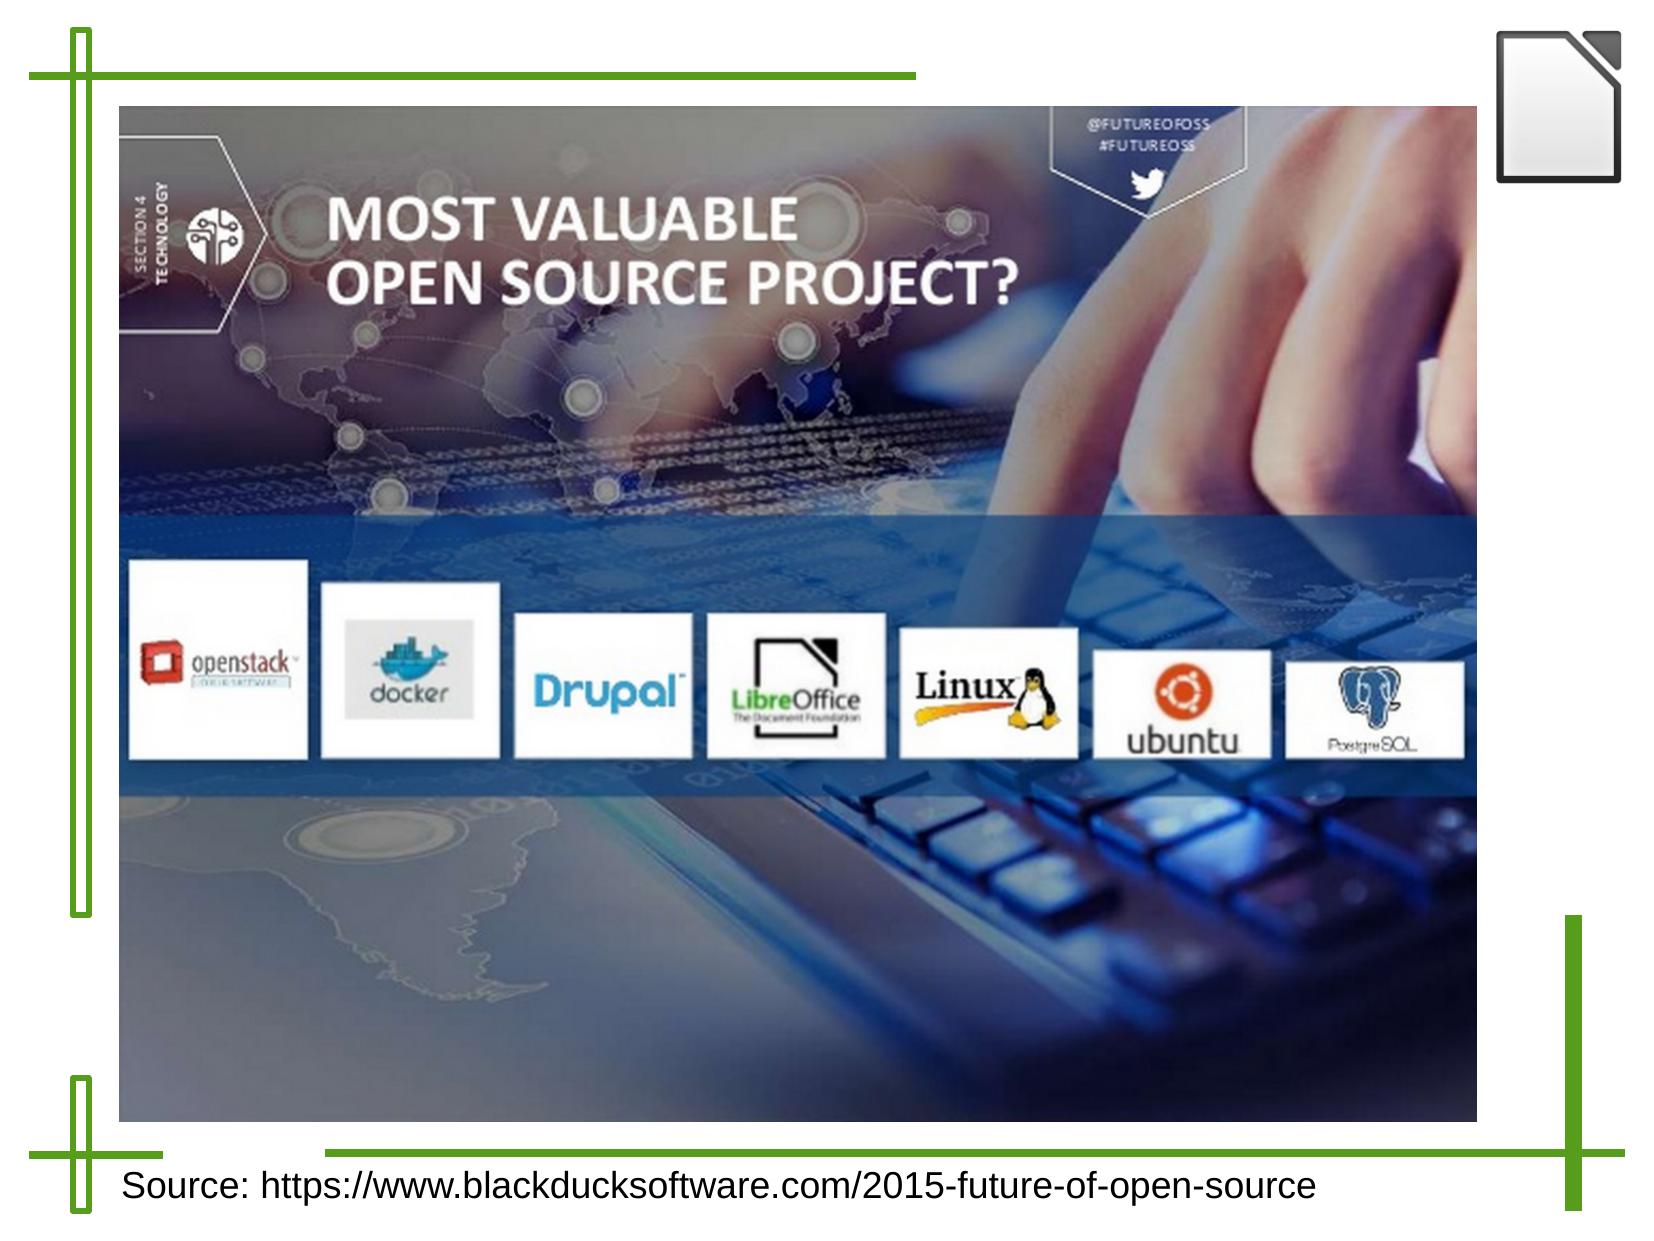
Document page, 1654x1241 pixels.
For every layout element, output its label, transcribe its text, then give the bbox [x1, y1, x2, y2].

text_box Source: https://www.blackducksoftware.com/2015-future-of-open-source [106, 1157, 1333, 1215]
picture [1494, 29, 1624, 186]
picture [119, 106, 1477, 1123]
